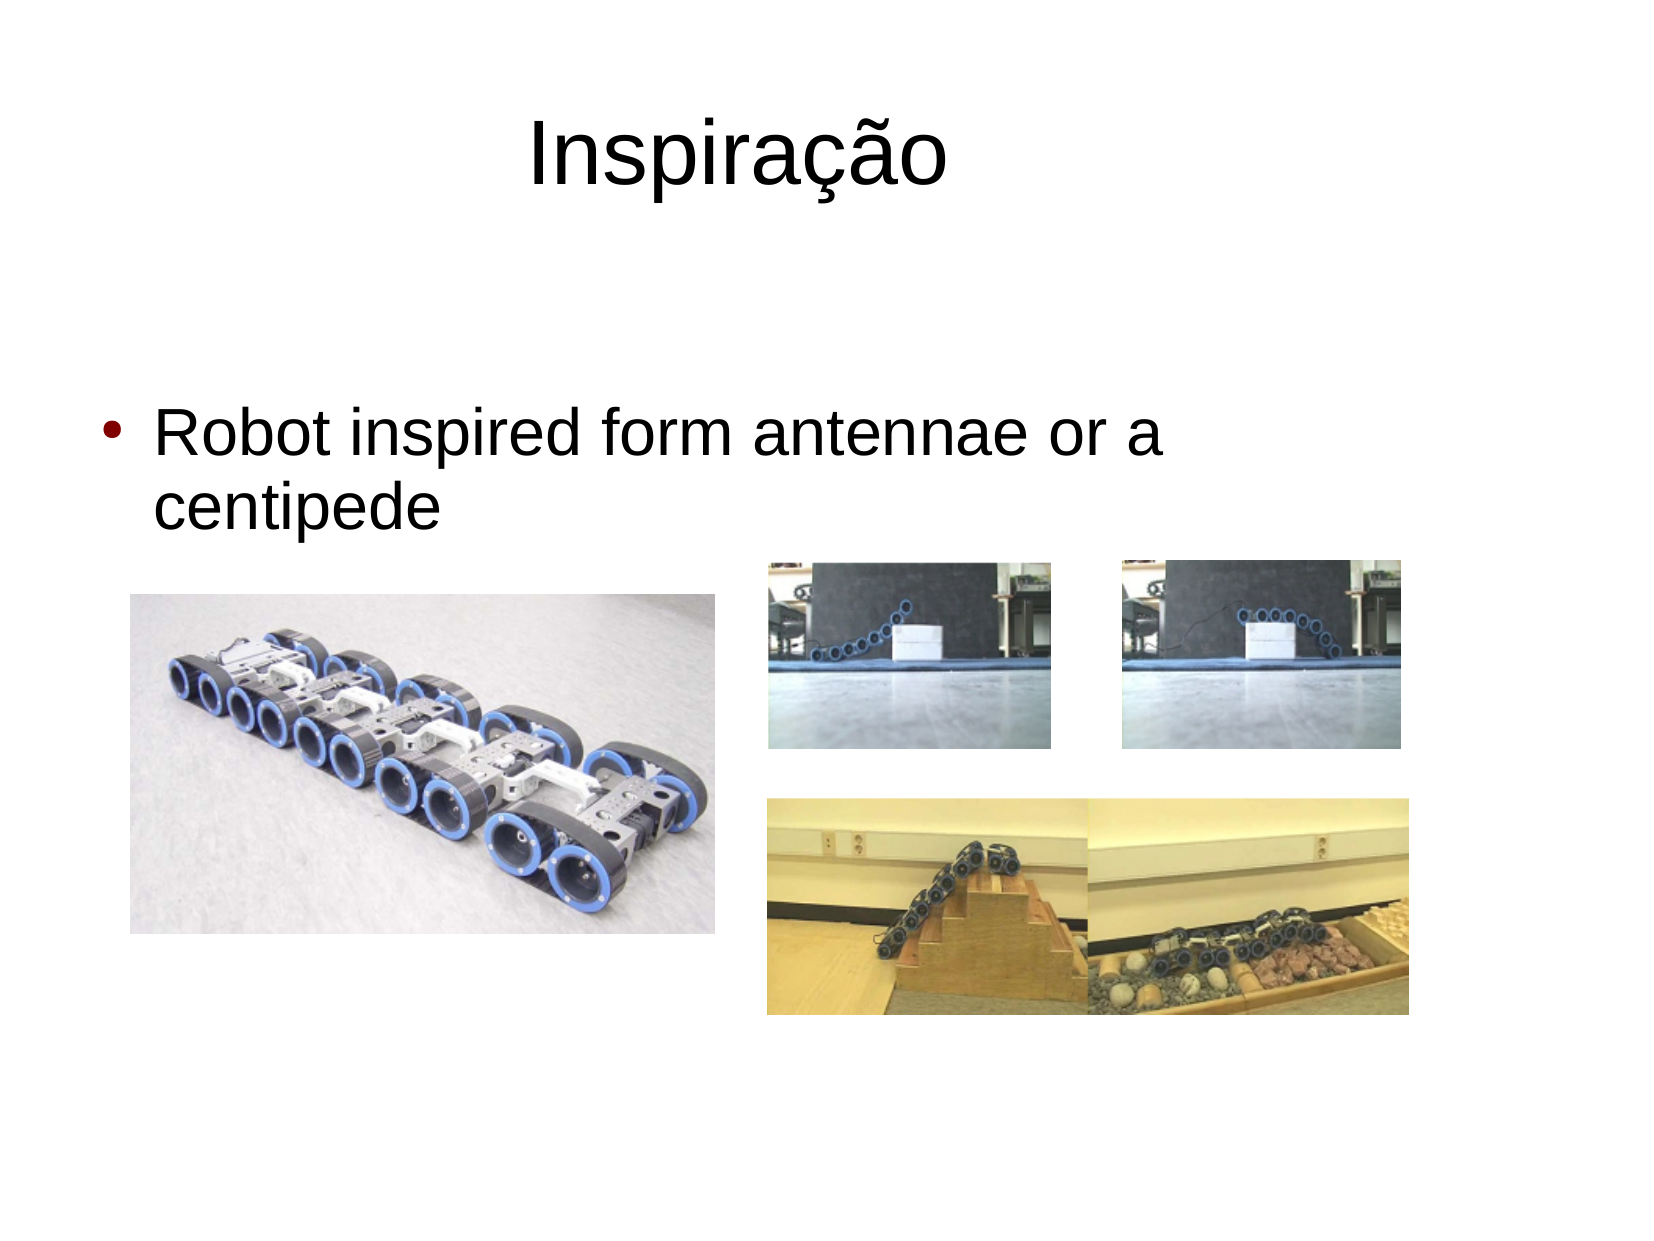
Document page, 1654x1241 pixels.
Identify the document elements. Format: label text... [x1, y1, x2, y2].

picture [1122, 560, 1401, 749]
picture [767, 797, 1409, 1015]
picture [767, 560, 1051, 749]
picture [130, 594, 715, 934]
title Inspiração [59, 49, 1418, 257]
list Robot inspired form antennae or a centipede [82, 290, 1418, 1109]
